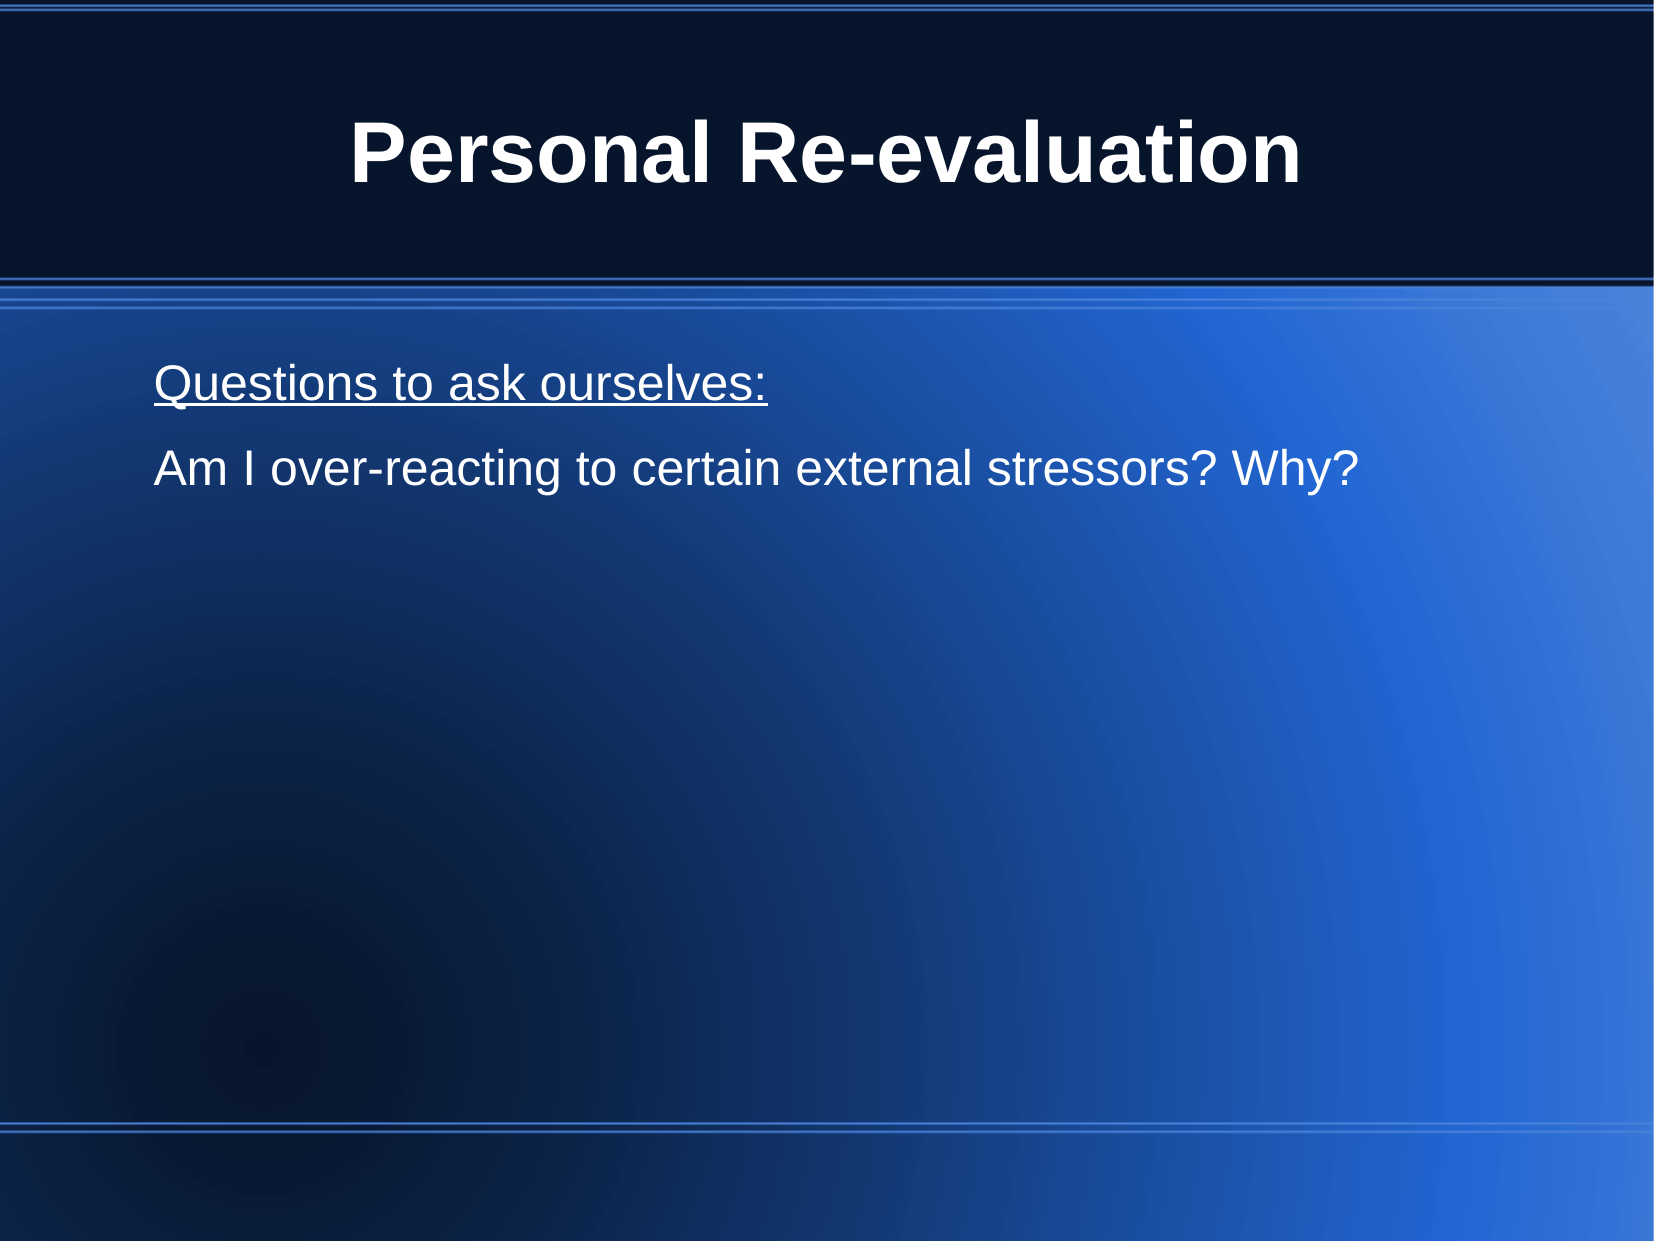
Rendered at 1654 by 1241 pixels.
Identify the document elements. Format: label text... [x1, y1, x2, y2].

picture [0, 0, 1654, 1241]
title Personal Re-evaluation [82, 49, 1571, 257]
list Questions to ask ourselves: Am I over-reacting to certain external stressors? Why? [82, 355, 1571, 1058]
